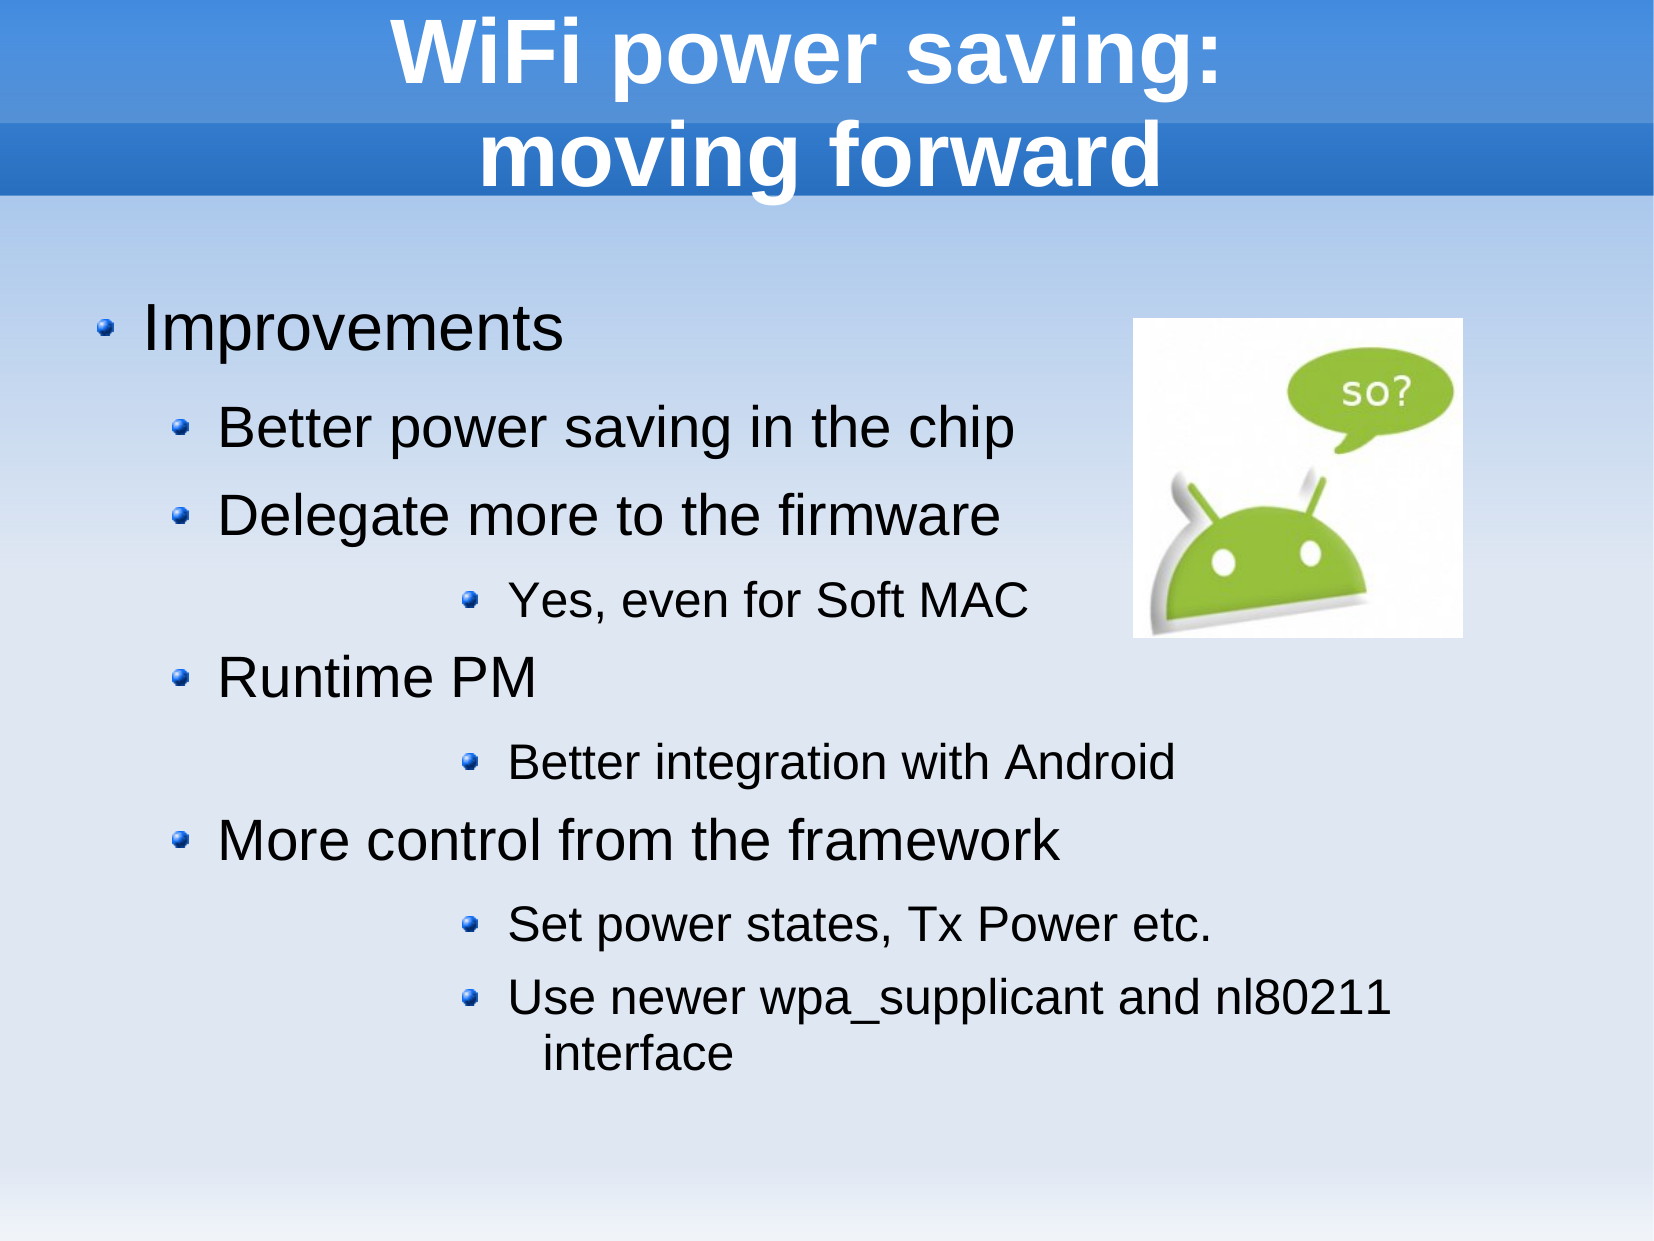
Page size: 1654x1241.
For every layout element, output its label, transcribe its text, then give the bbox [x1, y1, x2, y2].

picture [0, 0, 1654, 1241]
title WiFi power saving: moving forward [76, 0, 1565, 210]
list Improvements Better power saving in the chip Delegate more to the firmware Yes, even for Soft MAC Runtime PM Better integration with Android More control from the framework Set power states, Tx Power etc. Use newer wpa_supplicant and nl80211 interface [82, 290, 1571, 1100]
